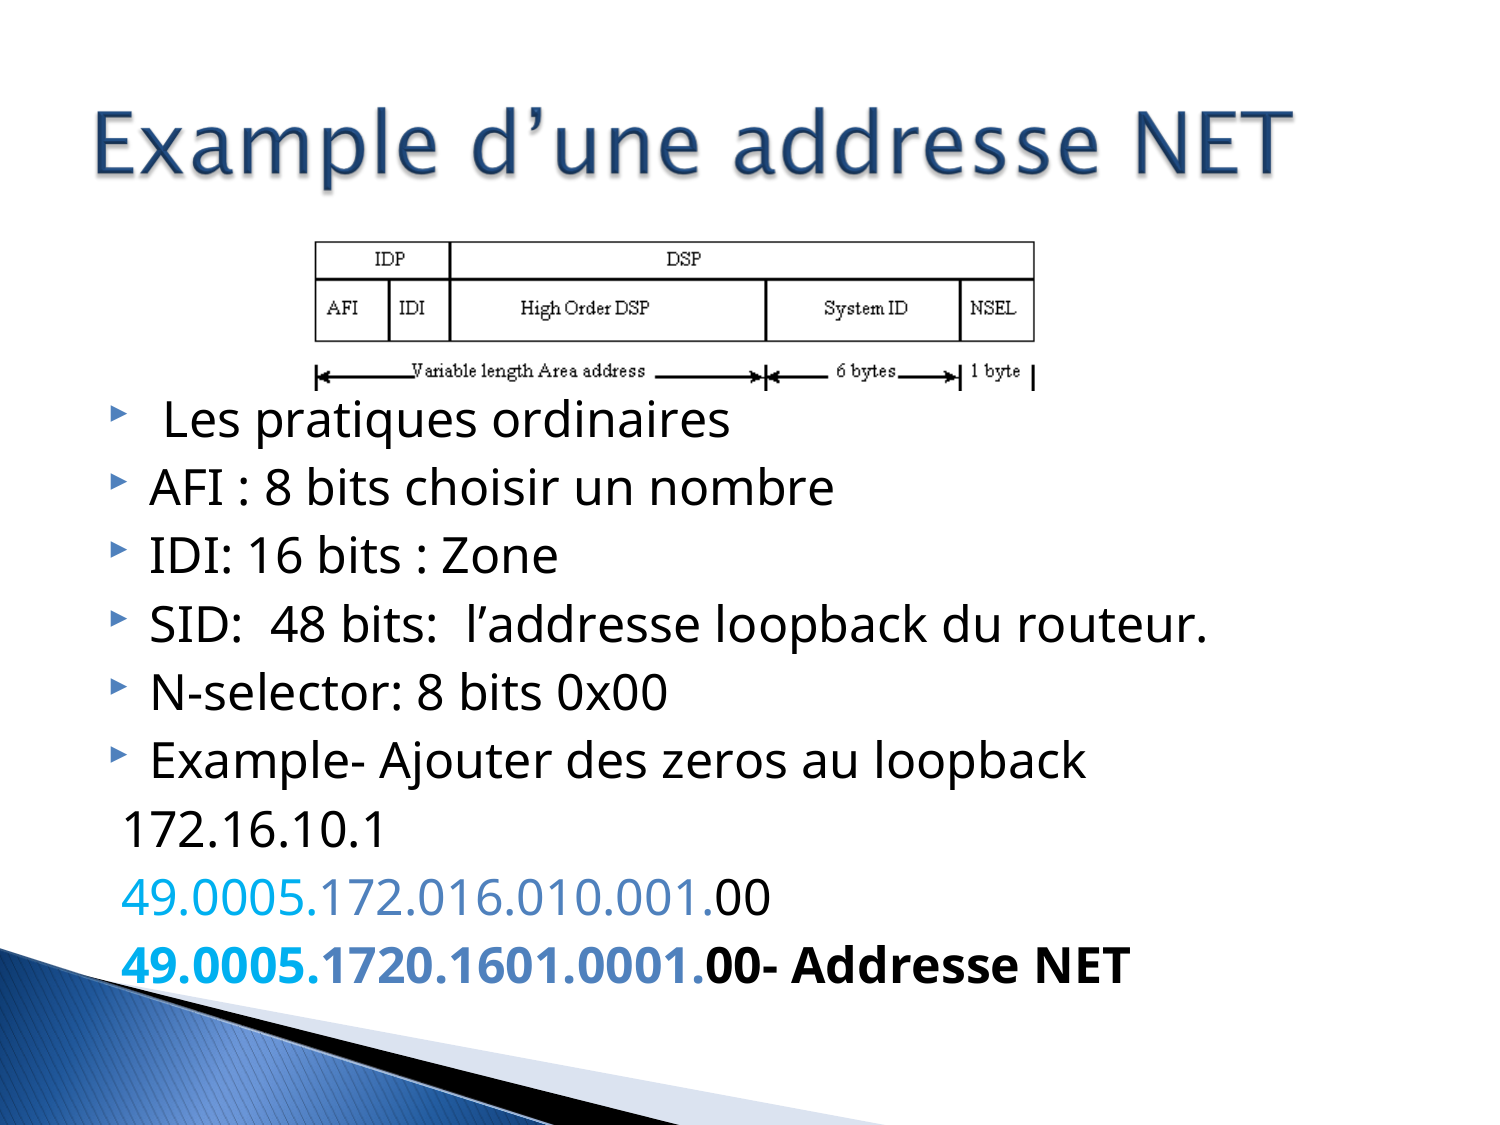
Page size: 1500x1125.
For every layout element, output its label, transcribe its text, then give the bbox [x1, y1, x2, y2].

text_box [75, 45, 1426, 234]
picture [0, 947, 559, 1125]
picture [312, 240, 1038, 391]
list Les pratiques ordinaires AFI : 8 bits choisir un nombre IDI: 16 bits : Zone SID: 48 bits: l’addresse loopback du routeur. N-selector: 8 bits 0x00 Example- Ajouter des zeros au loopback 172.16.10.1 49.0005.172.016.010.001.00 49.0005.1720.1601.0001.00- Addresse NET [75, 242, 1426, 1013]
